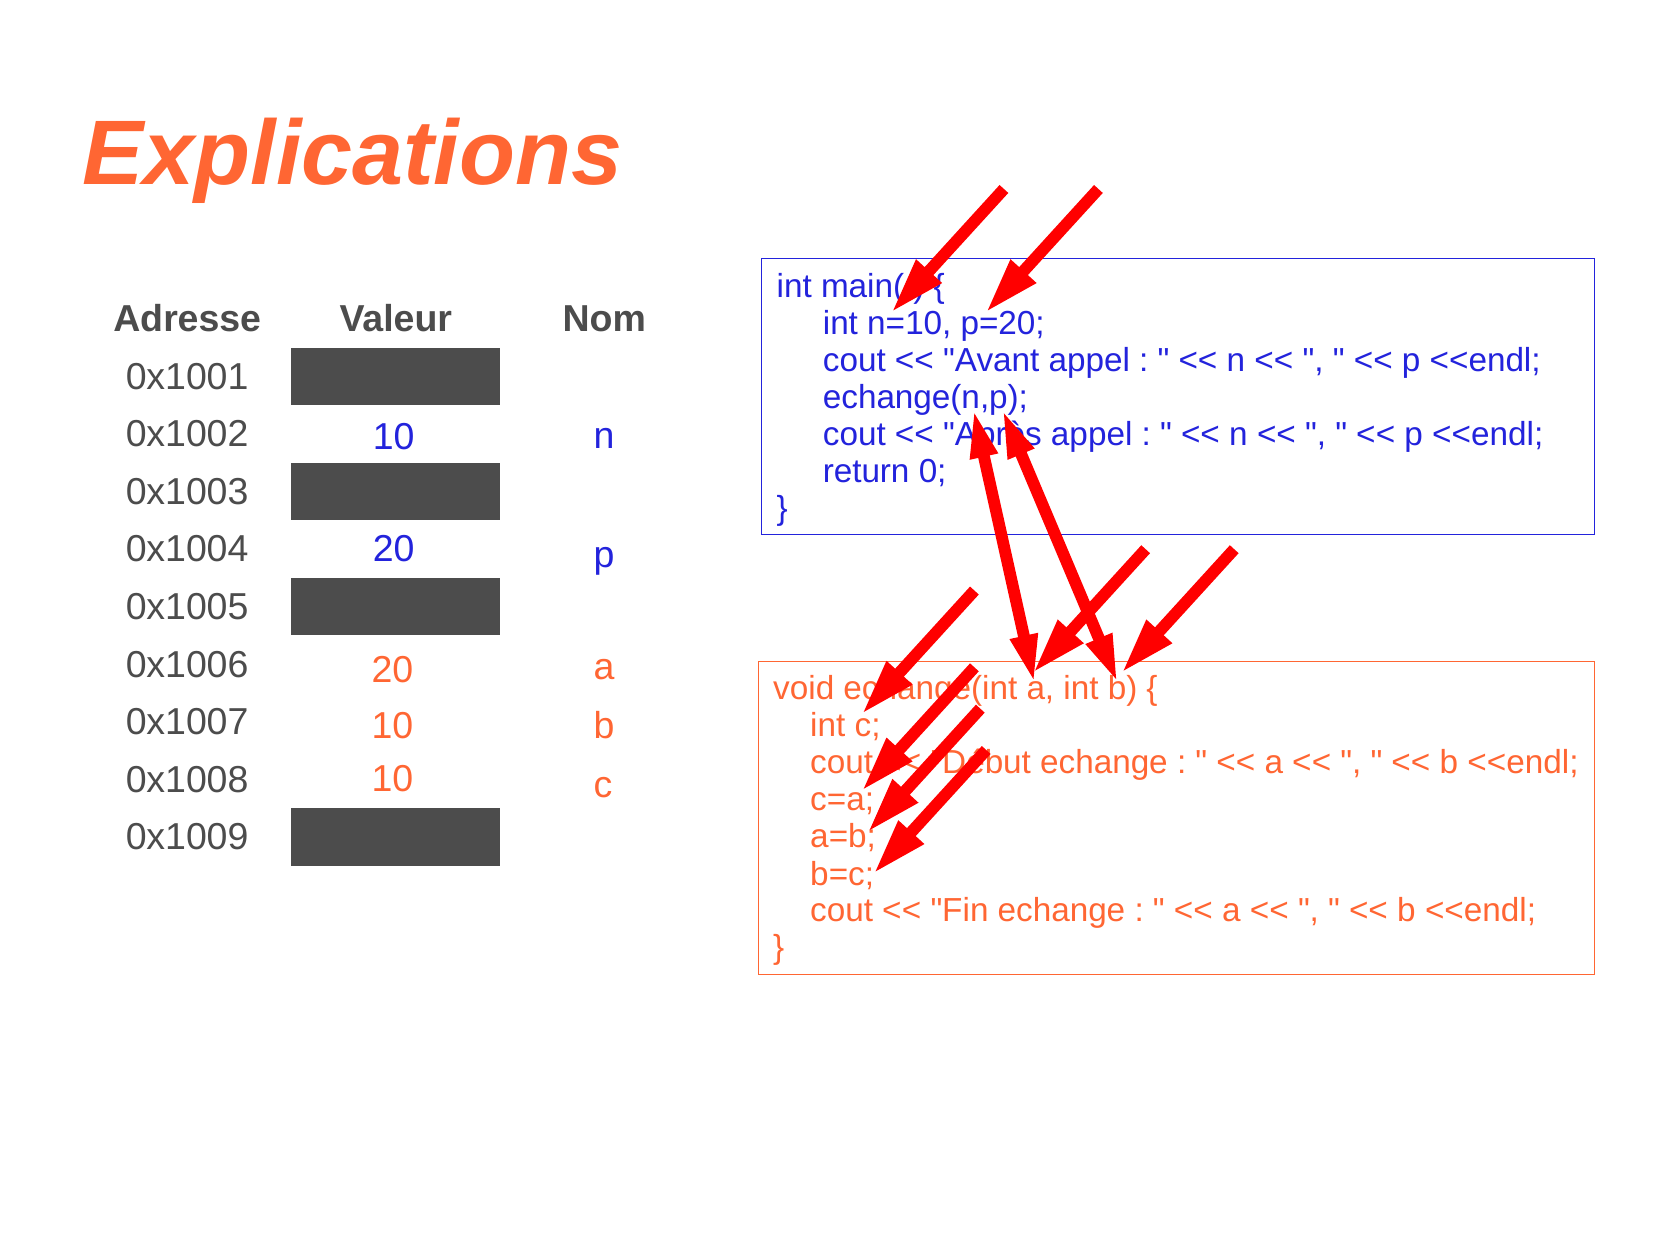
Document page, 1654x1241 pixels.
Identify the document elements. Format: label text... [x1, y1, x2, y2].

text_box void echange(int a, int b) { int c; cout << "Début echange : " << a << ", " << b <<endl; c=a; a=b; b=c; cout << "Fin echange : " << a << ", " << b <<endl; } [758, 661, 1595, 975]
table_cell 0x1009 [83, 808, 291, 866]
table_cell 0x1003 [83, 463, 291, 520]
table_cell [500, 693, 709, 750]
text_box p [578, 525, 630, 583]
table_cell [291, 520, 358, 578]
table_cell [500, 348, 709, 405]
table_cell [291, 750, 500, 808]
table_cell [291, 348, 500, 405]
table_cell [291, 635, 500, 693]
text_box 10 [358, 408, 447, 466]
table_header Adresse [83, 290, 291, 348]
text_box 10 [356, 696, 446, 754]
table_cell [291, 808, 500, 866]
text_box 20 [356, 641, 446, 696]
table_cell [291, 405, 500, 463]
text_box n [578, 407, 630, 465]
table_cell 0x1006 [83, 635, 291, 693]
table_header Nom [500, 290, 709, 348]
table_cell 0x1007 [83, 693, 291, 750]
table_cell [500, 405, 709, 463]
table_cell 0x1001 [83, 348, 291, 405]
text_box int main( ) { int n=10, p=20; cout << "Avant appel : " << n << ", " << p <<endl; echange(n,p); cout << "Après appel : " << n << ", " << p <<endl; return 0; } [761, 258, 1595, 535]
table_cell [291, 578, 500, 635]
table_cell [500, 808, 709, 866]
table_cell [291, 463, 500, 520]
title Explications [82, 49, 1571, 257]
table_cell [500, 578, 709, 635]
table_cell [446, 693, 500, 750]
text_box c [578, 755, 650, 813]
table_cell [500, 520, 709, 578]
table_cell 0x1008 [83, 750, 291, 808]
text_box a [578, 637, 630, 695]
table_cell [500, 635, 709, 693]
table_cell 0x1004 [83, 520, 291, 578]
table_cell [291, 693, 356, 750]
table_cell [447, 520, 500, 578]
table_cell [500, 750, 709, 808]
text_box 20 [358, 520, 447, 578]
text_box b [578, 696, 650, 754]
text_box 10 [356, 754, 446, 807]
table_cell 0x1002 [83, 405, 291, 463]
table_header Valeur [291, 290, 500, 348]
table_cell [500, 463, 709, 520]
table_cell 0x1005 [83, 578, 291, 635]
